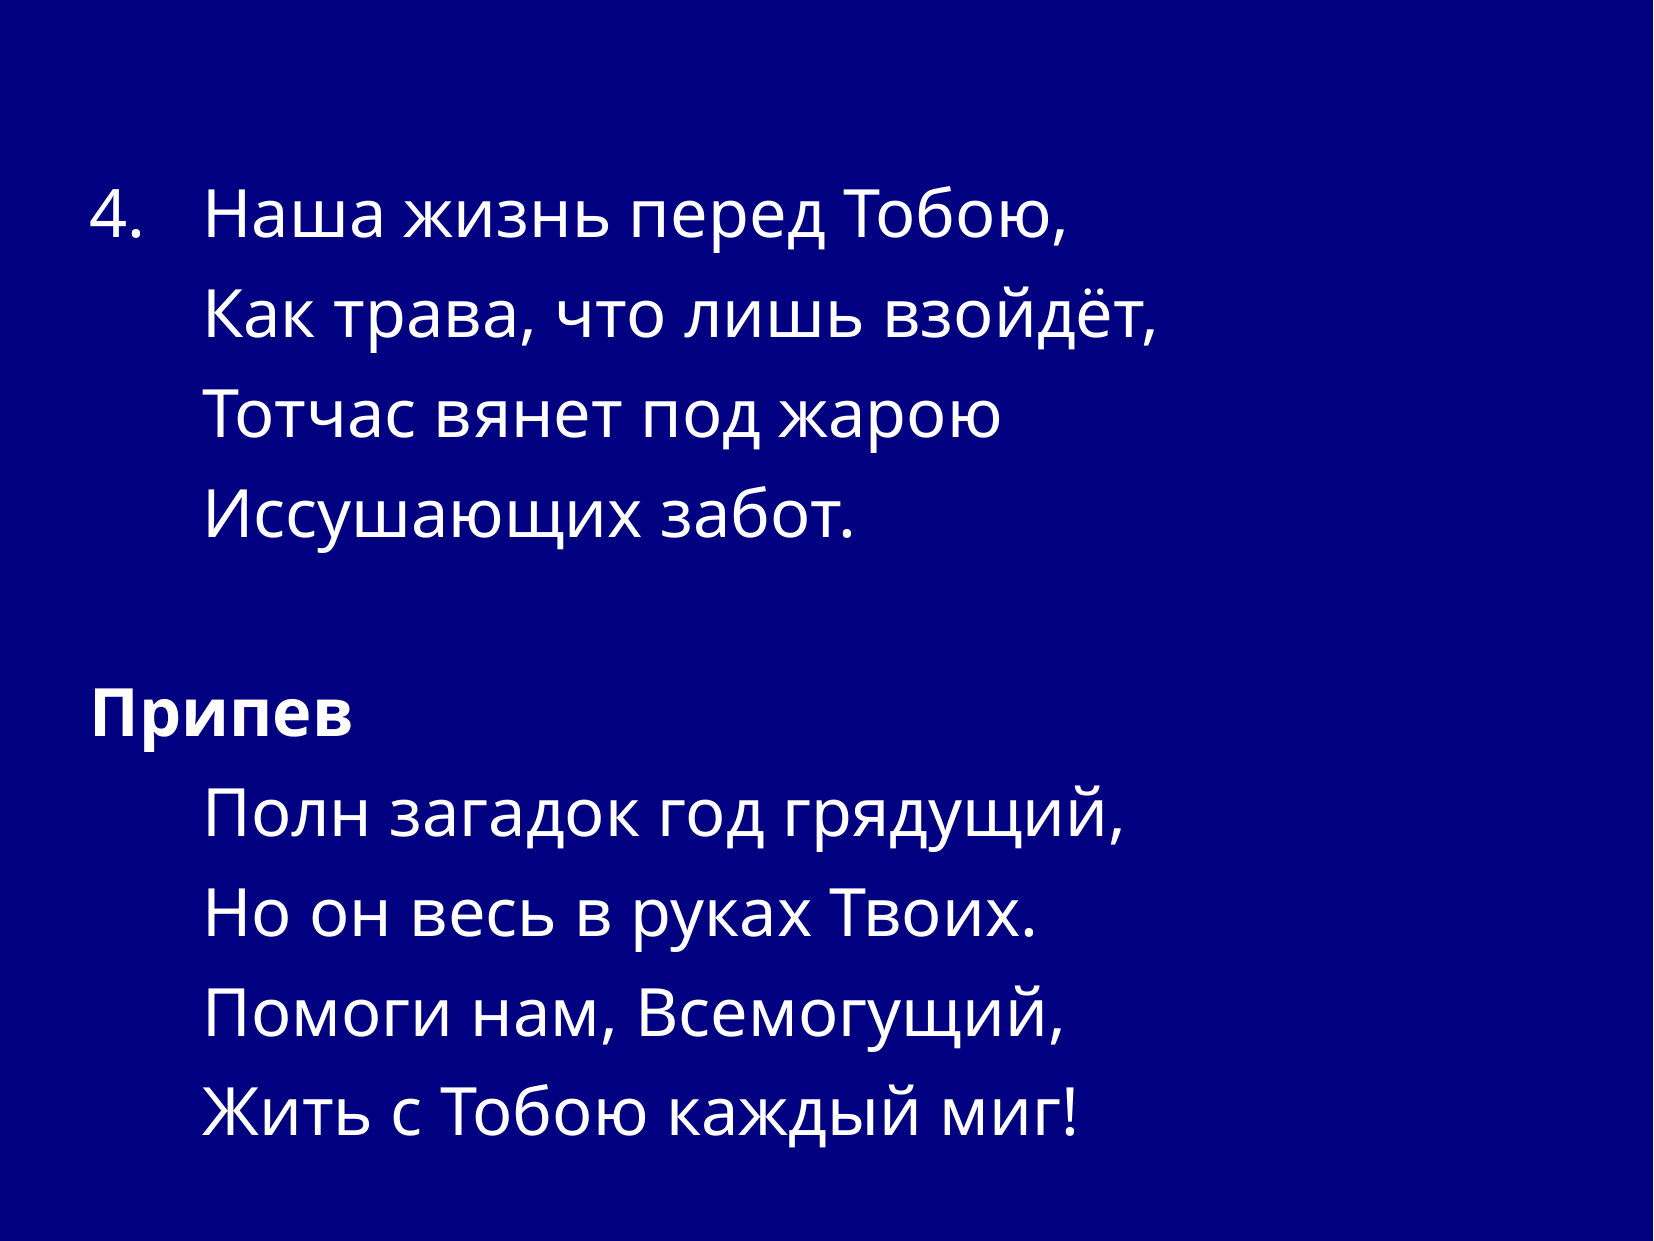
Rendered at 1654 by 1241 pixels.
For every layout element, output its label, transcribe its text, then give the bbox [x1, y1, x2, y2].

text_box 4. Наша жизнь перед Тобою, Как трава, что лишь взойдёт, Тотчас вянет под жарою Иссушающих забот. Припев Полн загадок год грядущий, Но он весь в руках Твоих. Помоги нам, Всемогущий, Жить с Тобою каждый миг! [75, 150, 1576, 1163]
